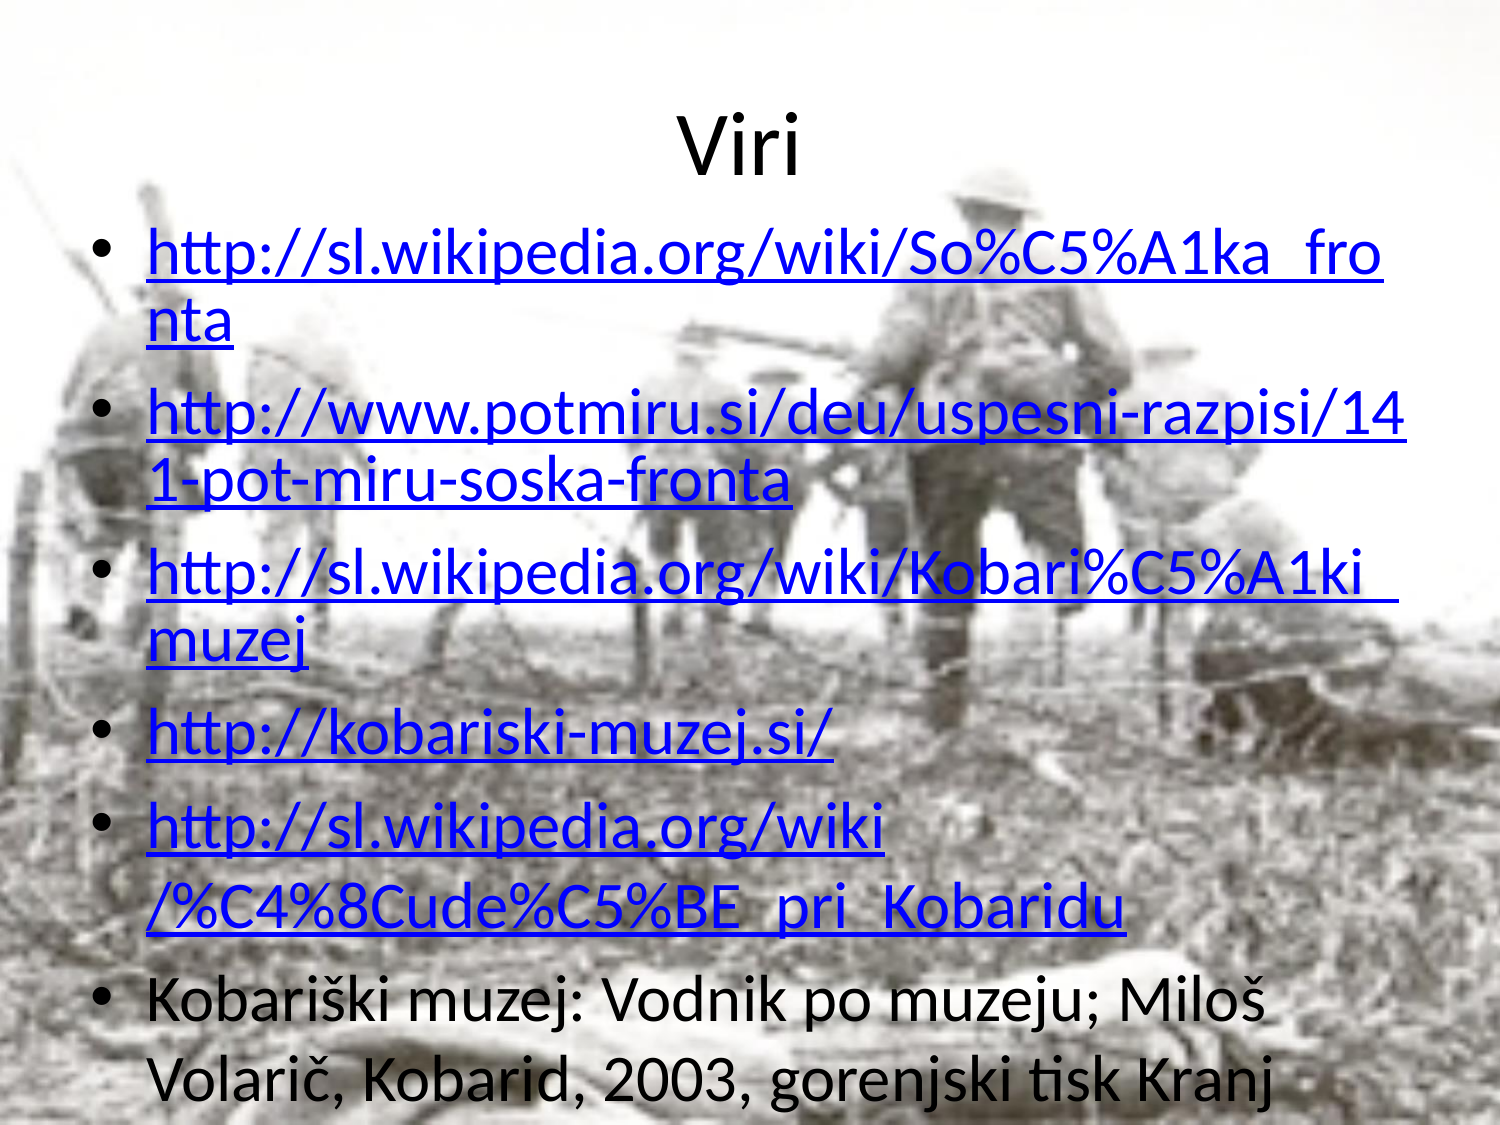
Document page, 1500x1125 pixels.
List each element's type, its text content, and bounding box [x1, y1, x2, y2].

picture [0, 0, 1500, 1125]
title Viri [75, 45, 1425, 200]
list http://sl.wikipedia.org/wiki/So%C5%A1ka_fronta http://www.potmiru.si/deu/uspesni-razpisi/141-pot-miru-soska-fronta http://sl.wikipedia.org/wiki/Kobari%C5%A1ki_muzej http://kobariski-muzej.si/ http://sl.wikipedia.org/wiki/%C4%8Cude%C5%BE_pri_Kobaridu Kobariški muzej: Vodnik po muzeju; Miloš Volarič, Kobarid, 2003, gorenjski tisk Kranj [75, 200, 1425, 1125]
